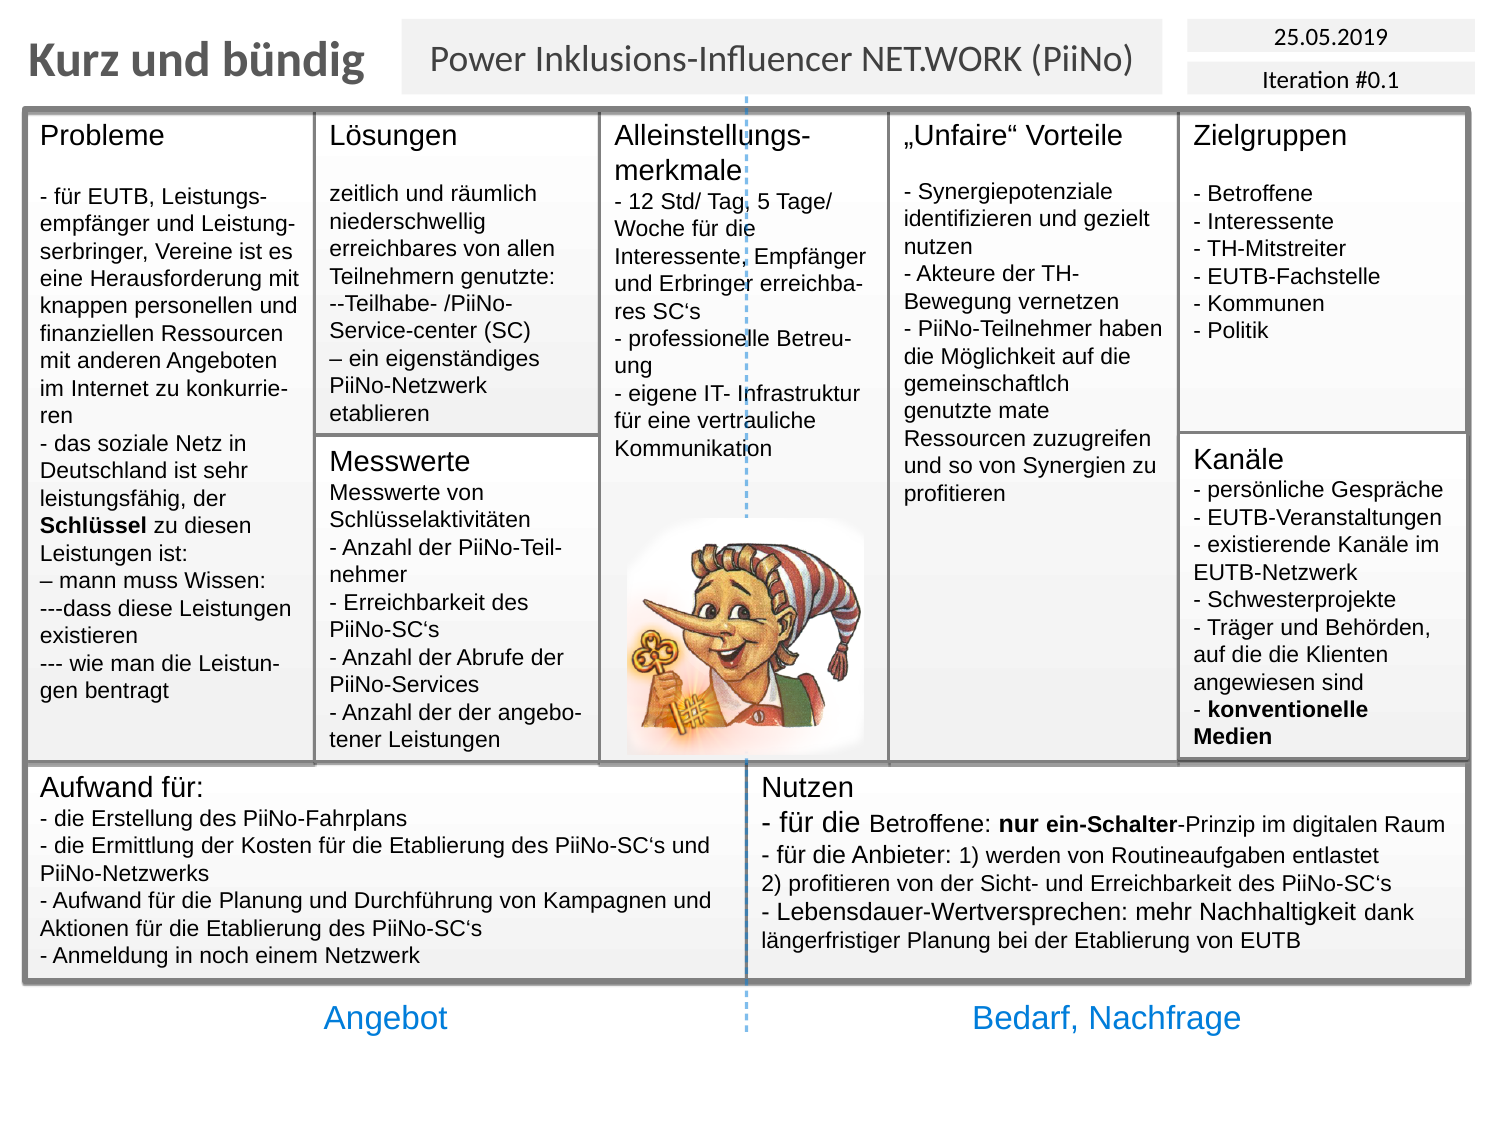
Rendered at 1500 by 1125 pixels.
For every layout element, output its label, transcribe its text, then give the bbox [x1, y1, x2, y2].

text_box Messwerte Messwerte von Schlüsselaktivitäten - Anzahl der PiiNo-Teil-nehmer - Erreichbarkeit des PiiNo-SC‘s - Anzahl der Abrufe der PiiNo-Services - Anzahl der der angebo-tener Leistungen [314, 435, 600, 762]
text_box Nutzen - für die Betroffene: nur ein-Schalter-Prinzip im digitalen Raum - für die Anbieter: 1) werden von Routineaufgaben entlastet 2) profitieren von der Sicht- und Erreichbarkeit des PiiNo-SC‘s - Lebensdauer-Wertversprechen: mehr Nachhaltigkeit dank längerfristiger Planung bei der Etablierung von EUTB [746, 762, 1465, 978]
text_box 25.05.2019 [1187, 18, 1475, 52]
text_box Iteration #0.1 [1187, 61, 1475, 95]
text_box Aufwand für: - die Erstellung des PiiNo-Fahrplans - die Ermittlung der Kosten für die Etablierung des PiiNo-SC‘s und PiiNo-Netzwerks - Aufwand für die Planung und Durchführung von Kampagnen und Aktionen für die Etablierung des PiiNo-SC‘s - Anmeldung in noch einem Netzwerk [29, 762, 746, 978]
text_box Alleinstellungs-merkmale - 12 Std/ Tag, 5 Tage/ Woche für die Interessente, Empfänger und Erbringer erreichba-res SC‘s - professionelle Betreu-ung - eigene IT- Infrastruktur für eine vertrauliche Kommunikation [599, 117, 888, 762]
text_box Kanäle - persönliche Gespräche - EUTB-Veranstaltungen - existierende Kanäle im EUTB-Netzwerk - Schwesterprojekte - Träger und Behörden, auf die die Klienten angewiesen sind - konventionelle Medien [1178, 432, 1468, 759]
text_box Angebot [308, 988, 463, 1044]
text_box „Unfaire“ Vorteile - Synergiepotenziale identifizieren und gezielt nutzen - Akteure der TH-Bewegung vernetzen - PiiNo-Teilnehmer haben die Möglichkeit auf die gemeinschaftlch genutzte mate Ressourcen zuzugreifen und so von Synergien zu profitieren [888, 117, 1178, 762]
text_box Zielgruppen - Betroffene - Interessente - TH-Mitstreiter - EUTB-Fachstelle - Kommunen - Politik [1178, 117, 1465, 432]
text_box Bedarf, Nachfrage [957, 988, 1257, 1044]
text_box Power Inklusions-Influencer NET.WORK (PiiNo) [401, 18, 1163, 95]
text_box Kurz und bündig [13, 18, 380, 94]
text_box Probleme - für EUTB, Leistungs-empfänger und Leistung-serbringer, Vereine ist es eine Herausforderung mit knappen personellen und finanziellen Ressourcen mit anderen Angeboten im Internet zu konkurrie-ren - das soziale Netz in Deutschland ist sehr leistungsfähig, der Schlüssel zu diesen Leistungen ist: – mann muss Wissen: ---dass diese Leistungen existieren --- wie man die Leistun-gen bentragt [29, 117, 314, 762]
text_box Lösungen zeitlich und räumlich niederschwellig erreichbares von allen Teilnehmern genutzte: --Teilhabe- /PiiNo- Service-center (SC) – ein eigenständiges PiiNo-Netzwerk etablieren [314, 117, 599, 435]
picture [627, 518, 864, 755]
